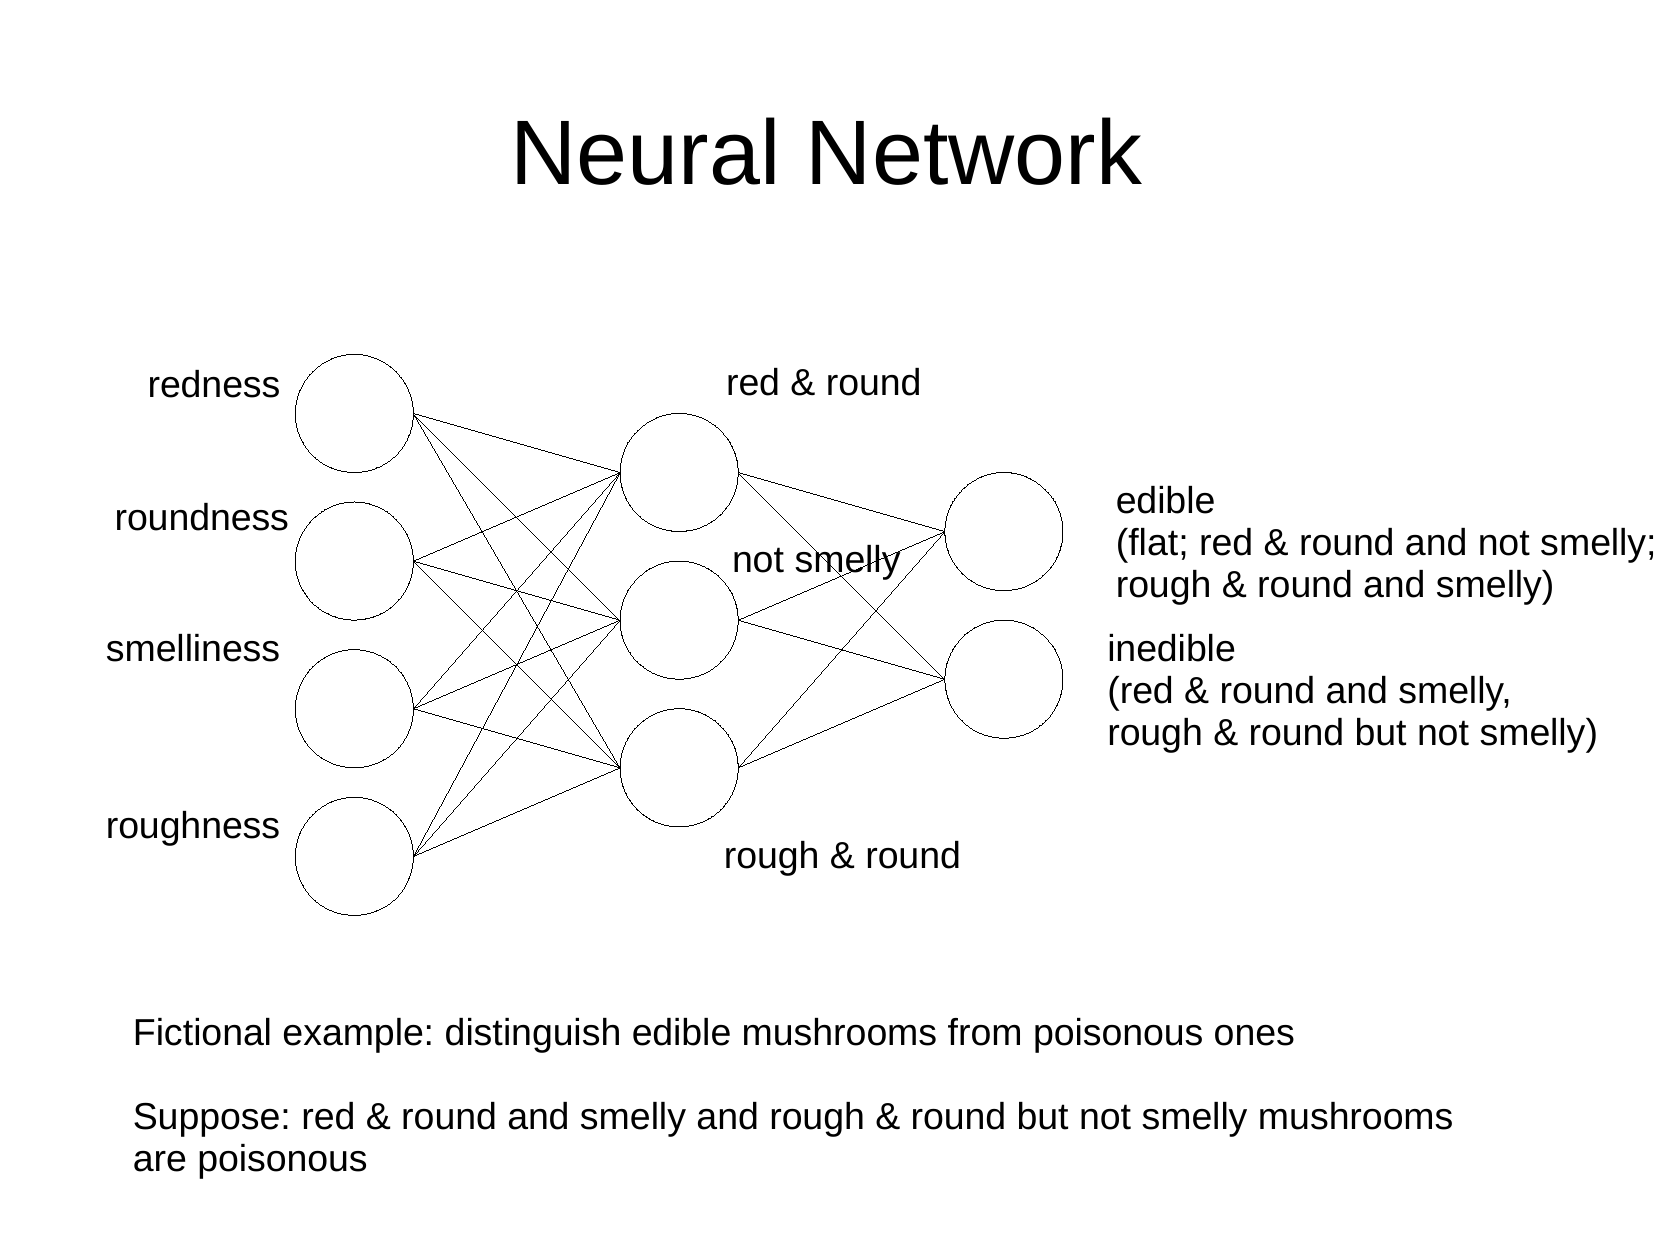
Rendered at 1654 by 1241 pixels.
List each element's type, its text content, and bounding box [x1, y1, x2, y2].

title Neural Network [82, 56, 1571, 250]
text_box roughness [91, 797, 296, 857]
text_box redness [132, 356, 296, 414]
text_box red & round [711, 354, 937, 414]
text_box edible (flat; red & round and not smelly; rough & round and smelly) [1101, 472, 1654, 614]
text_box inedible (red & round and smelly, rough & round but not smelly) [1092, 620, 1614, 761]
text_box not smelly [717, 531, 916, 591]
text_box smelliness [91, 620, 296, 680]
text_box rough & round [709, 826, 976, 886]
text_box Fictional example: distinguish edible mushrooms from poisonous ones Suppose: red & round and smelly and rough & round but not smelly mushrooms are poisonous [118, 1003, 1506, 1187]
text_box roundness [99, 488, 304, 546]
